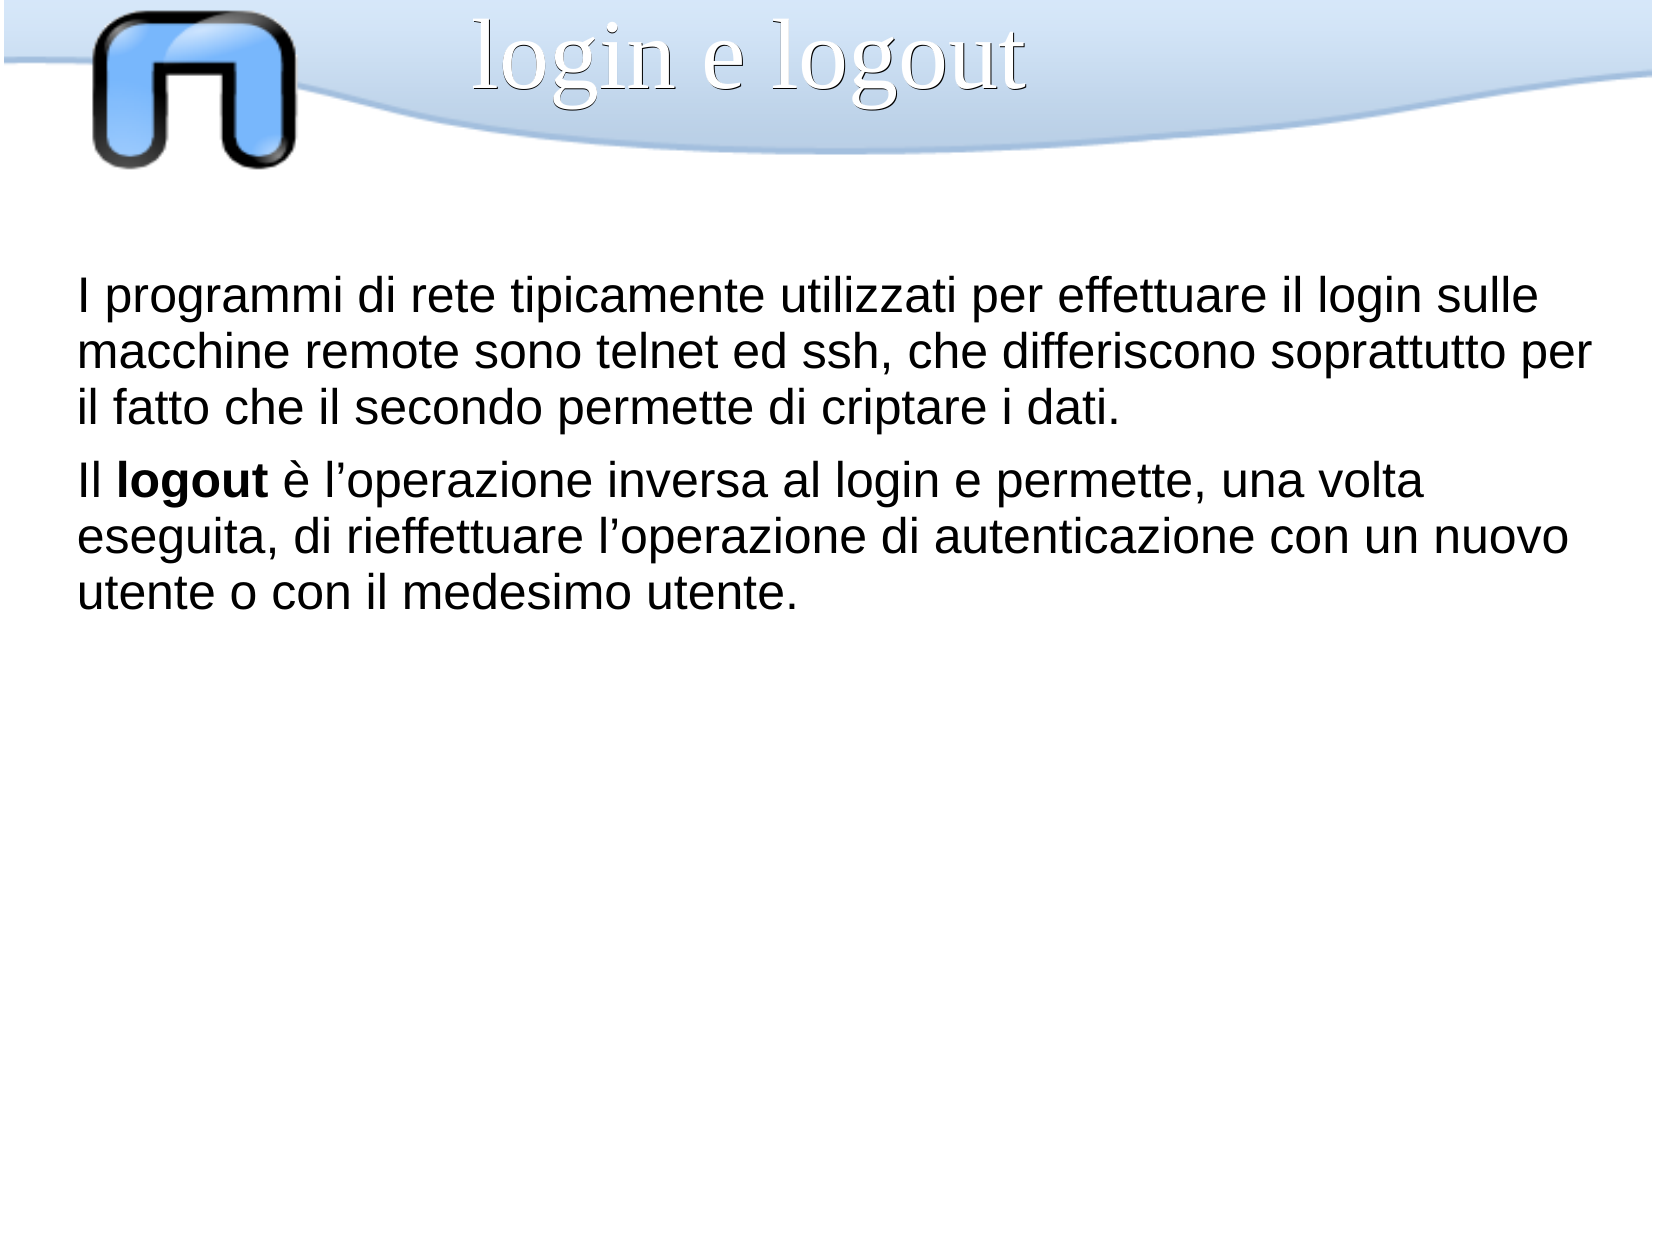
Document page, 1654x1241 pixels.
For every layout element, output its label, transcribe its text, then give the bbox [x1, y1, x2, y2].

list I programmi di rete tipicamente utilizzati per effettuare il login sulle macchine remote sono telnet ed ssh, che differiscono soprattutto per il fatto che il secondo permette di criptare i dati. Il logout è l’operazione inversa al login e permette, una volta eseguita, di rieffettuare l’operazione di autenticazione con un nuovo utente o con il medesimo utente. [70, 261, 1628, 1098]
picture [0, 0, 1654, 1241]
text_box login e logout [471, 0, 1654, 222]
